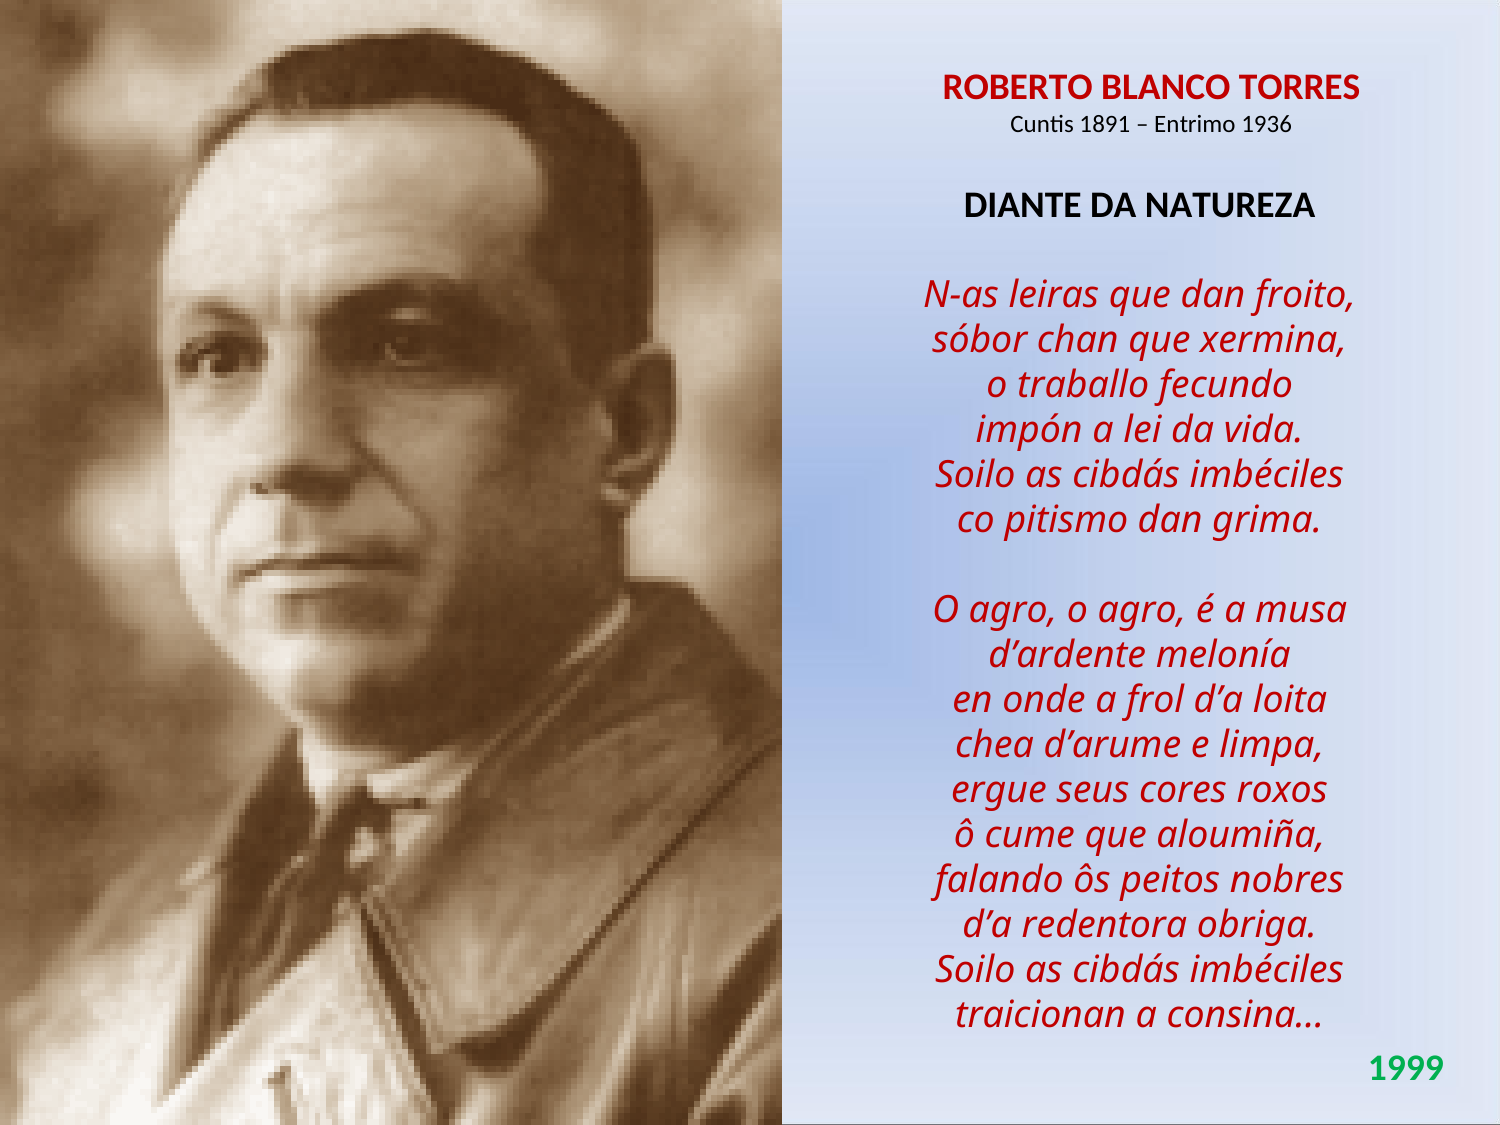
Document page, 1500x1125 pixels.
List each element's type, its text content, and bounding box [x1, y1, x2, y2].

picture [0, 0, 1500, 1125]
text_box DIANTE DA NATUREZA N-as leiras que dan froito, sóbor chan que xermina, o traballo fecundo impón a lei da vida. Soilo as cibdás imbéciles co pitismo dan grima. O agro, o agro, é a musa d’ardente melonía en onde a frol d’a loita chea d’arume e limpa, ergue seus cores roxos ô cume que aloumiña, falando ôs peitos nobres d’a redentora obriga. Soilo as cibdás imbéciles traicionan a consina… [844, 172, 1436, 1044]
text_box ROBERTO BLANCO TORRES Cuntis 1891 – Entrimo 1936 [903, 54, 1400, 146]
text_box 1999 [1353, 1034, 1459, 1096]
